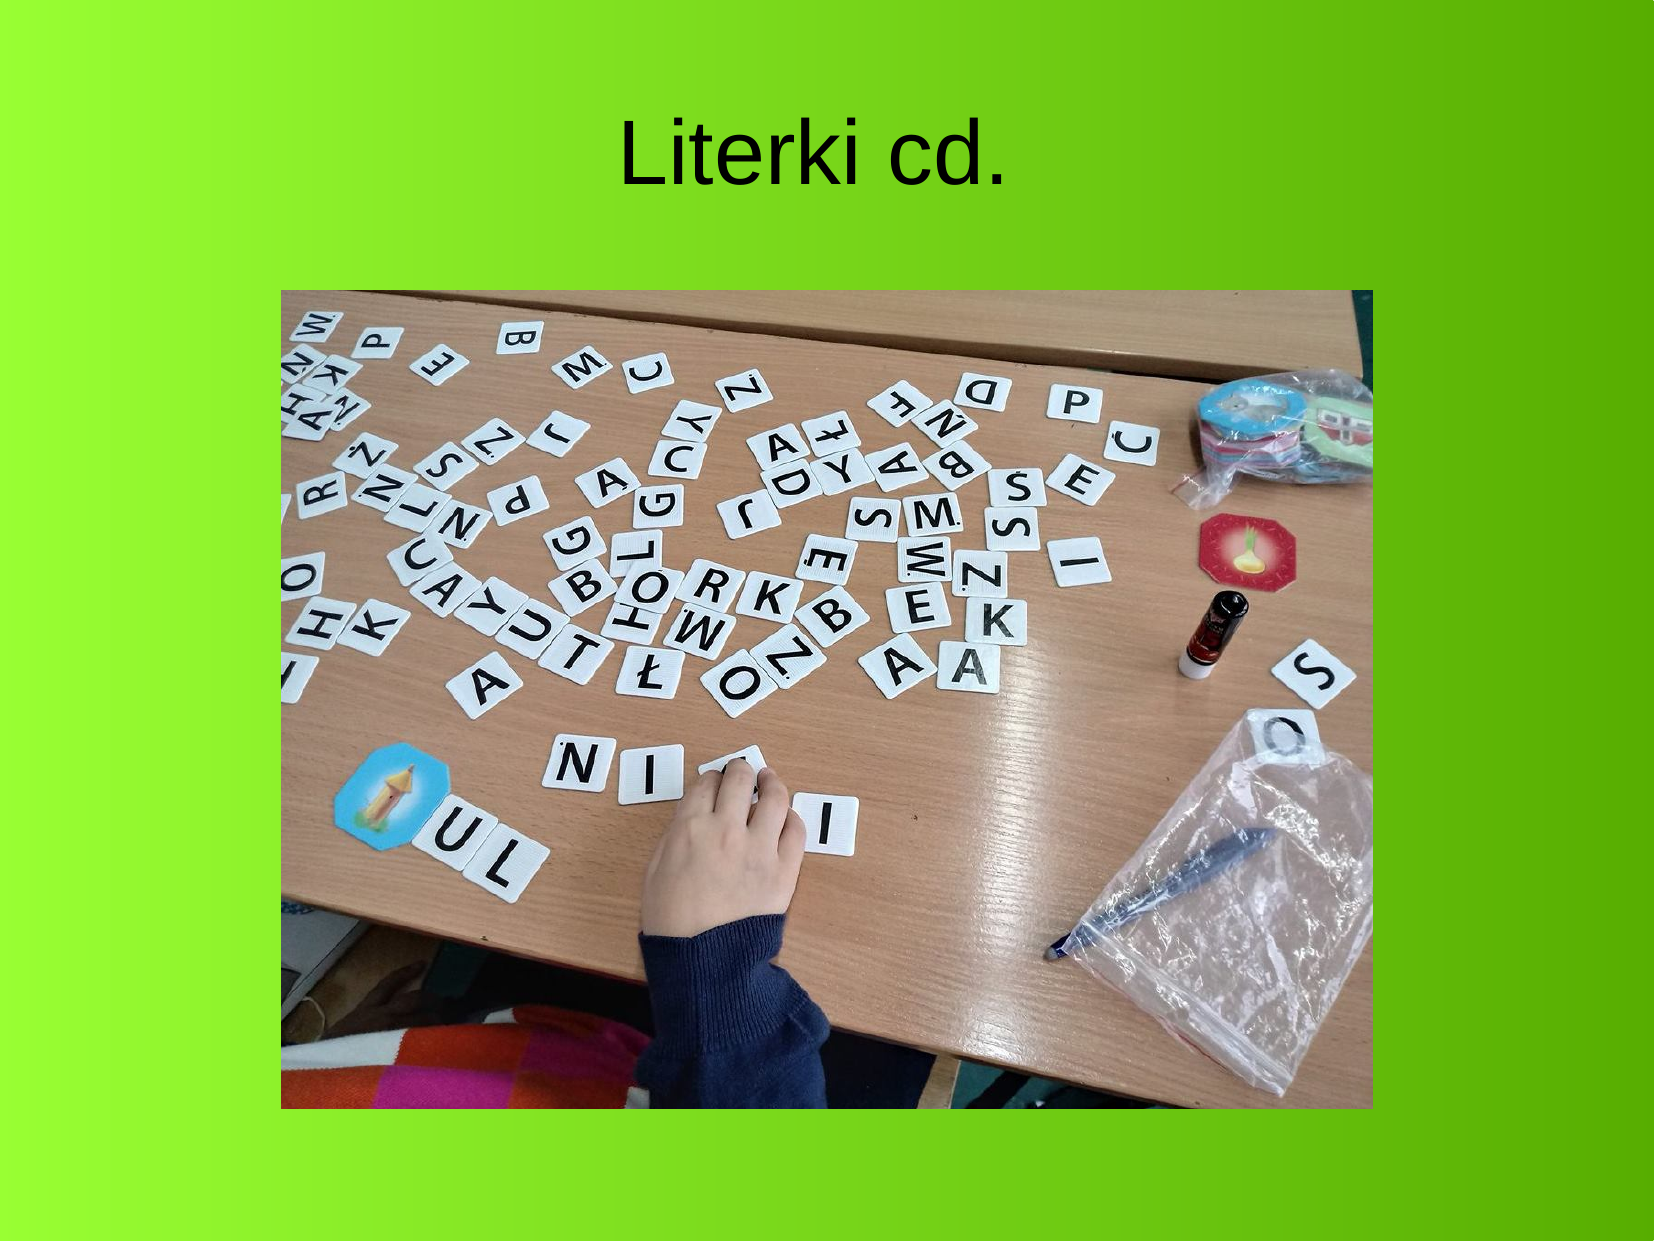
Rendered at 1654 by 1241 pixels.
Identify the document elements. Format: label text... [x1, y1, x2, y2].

title Literki cd. [82, 49, 1571, 257]
picture [281, 290, 1373, 1109]
